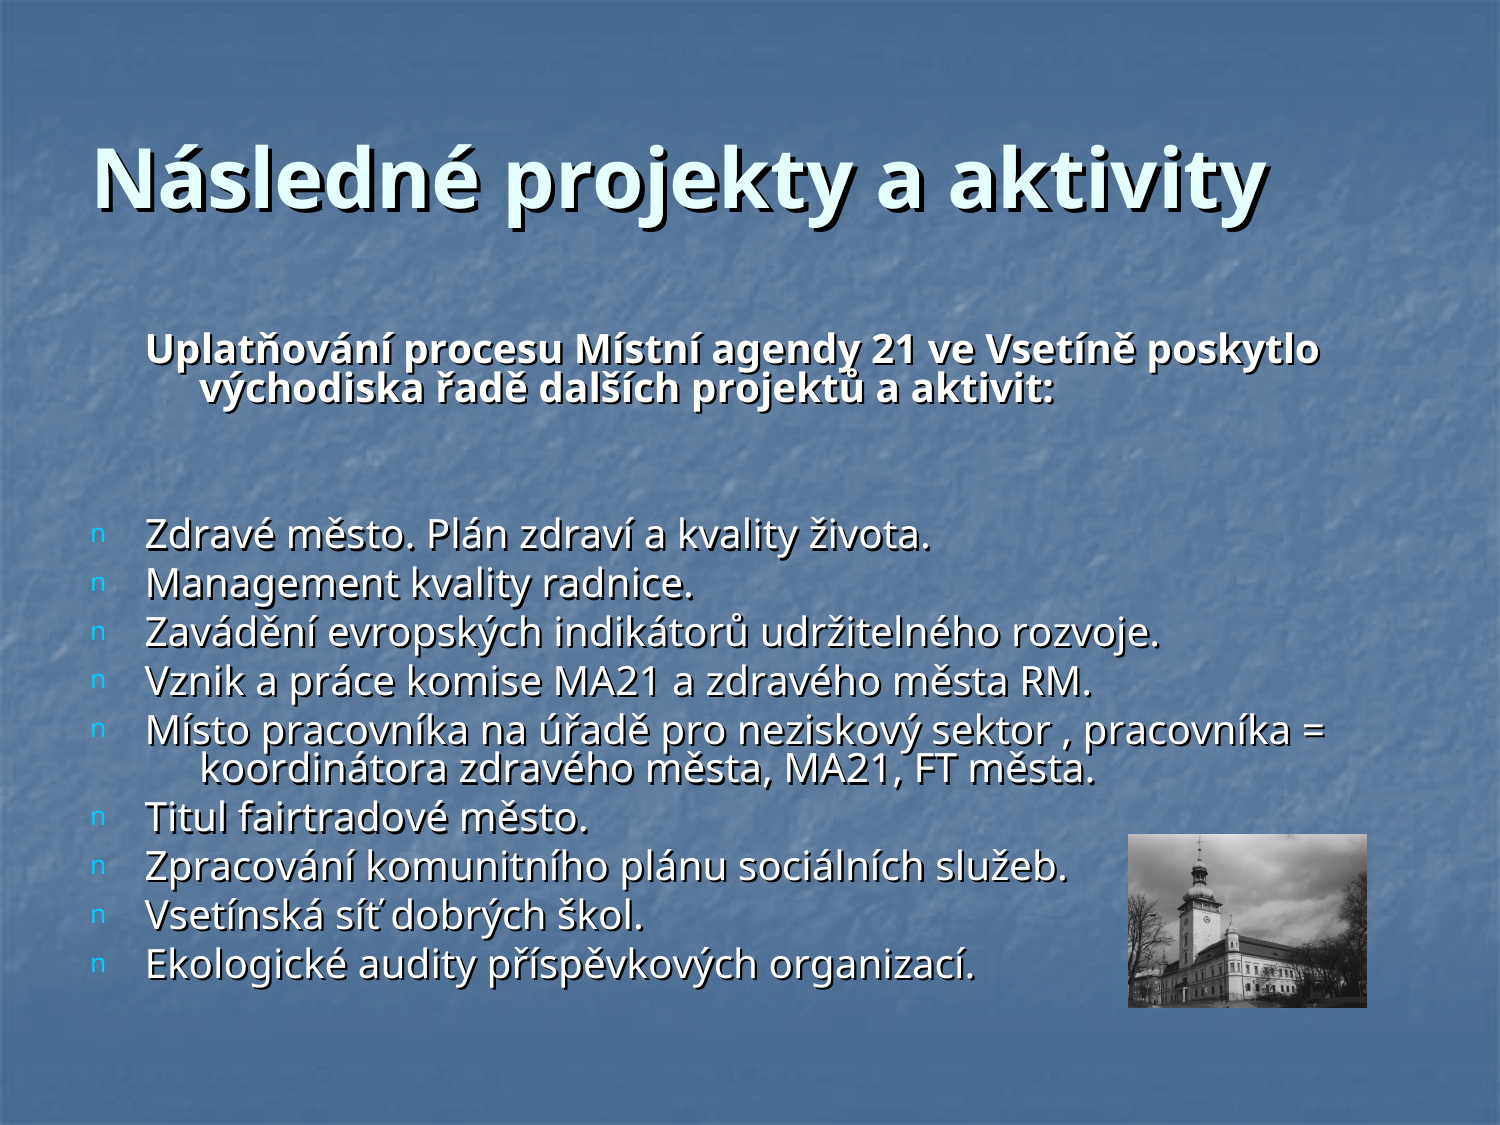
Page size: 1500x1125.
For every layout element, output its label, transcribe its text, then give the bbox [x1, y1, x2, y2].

picture [1128, 834, 1367, 1008]
title Následné projekty a aktivity [75, 62, 1426, 288]
list Uplatňování procesu Místní agendy 21 ve Vsetíně poskytlo východiska řadě dalších projektů a aktivit: Zdravé město. Plán zdraví a kvality života. Management kvality radnice. Zavádění evropských indikátorů udržitelného rozvoje. Vznik a práce komise MA21 a zdravého města RM. Místo pracovníka na úřadě pro neziskový sektor , pracovníka = koordinátora zdravého města, MA21, FT města. Titul fairtradové město. Zpracování komunitního plánu sociálních služeb. Vsetínská síť dobrých škol. Ekologické audity příspěvkových organizací. [75, 324, 1426, 1000]
